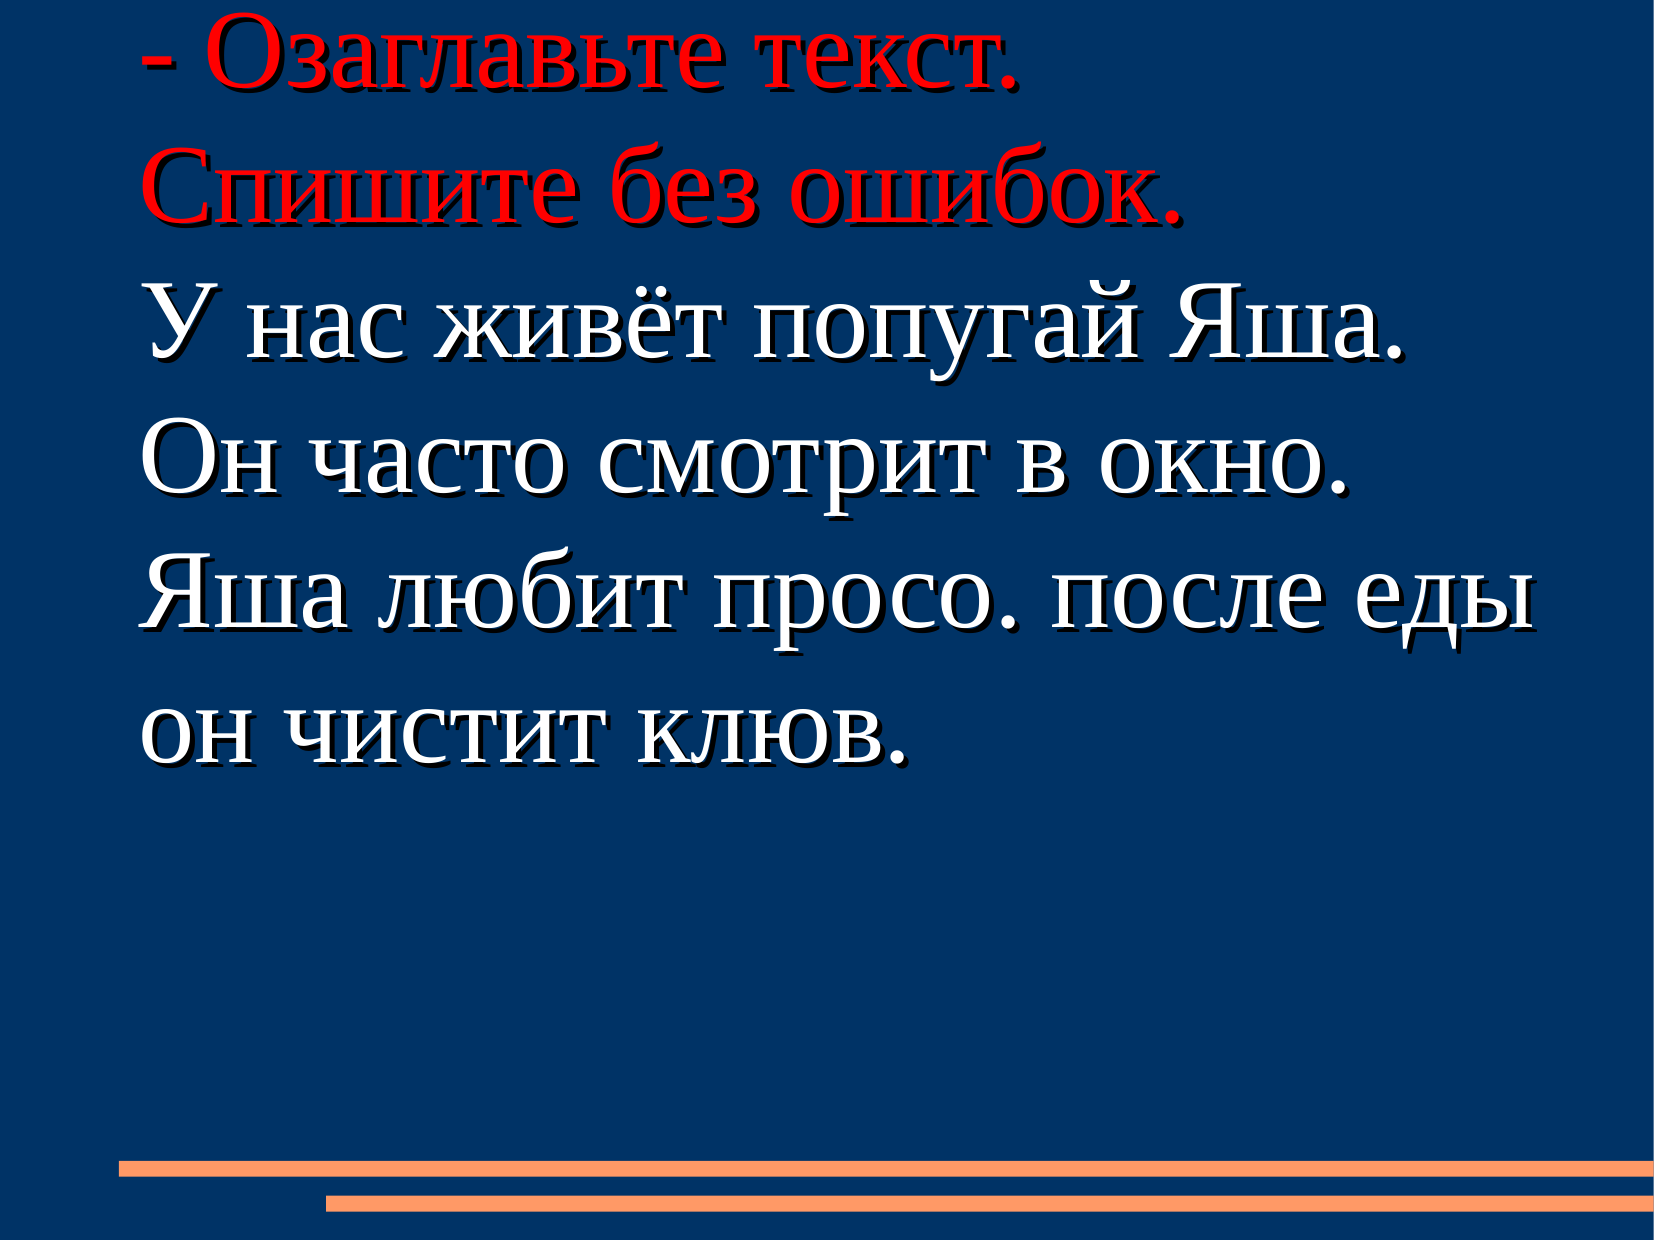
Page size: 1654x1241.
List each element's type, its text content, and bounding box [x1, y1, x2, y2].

list У нас живёт попугай Яша. Он часто смотрит в окно. Яша любит просо. после еды он чистит клюв. [121, 236, 1561, 794]
title - Озаглавьте текст. Спишите без ошибок. [121, 0, 1534, 236]
